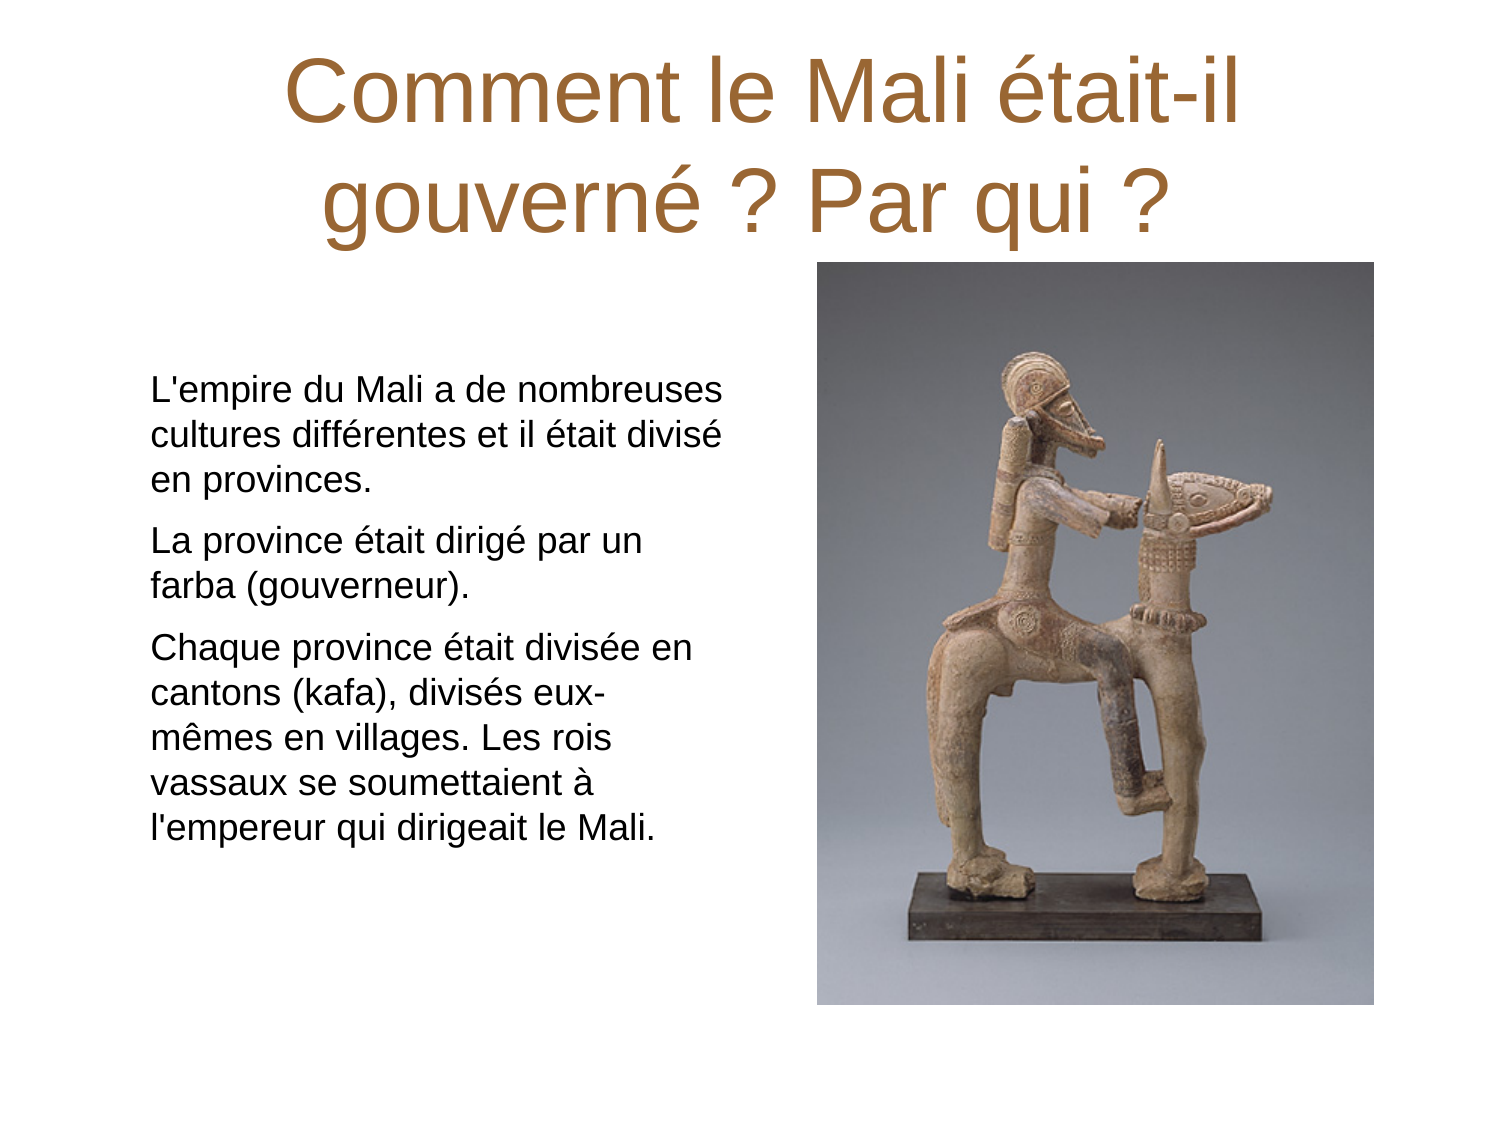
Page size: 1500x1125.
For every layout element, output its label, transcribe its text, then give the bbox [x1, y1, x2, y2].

title Comment le Mali était-il gouverné ? Par qui ? [88, 15, 1439, 266]
picture [817, 262, 1374, 1005]
list L'empire du Mali a de nombreuses cultures différentes et il était divisé en provinces. La province était dirigé par un farba (gouverneur). Chaque province était divisée en cantons (kafa), divisés eux-mêmes en villages. Les rois vassaux se soumettaient à l'empereur qui dirigeait le Mali. [79, 295, 739, 945]
